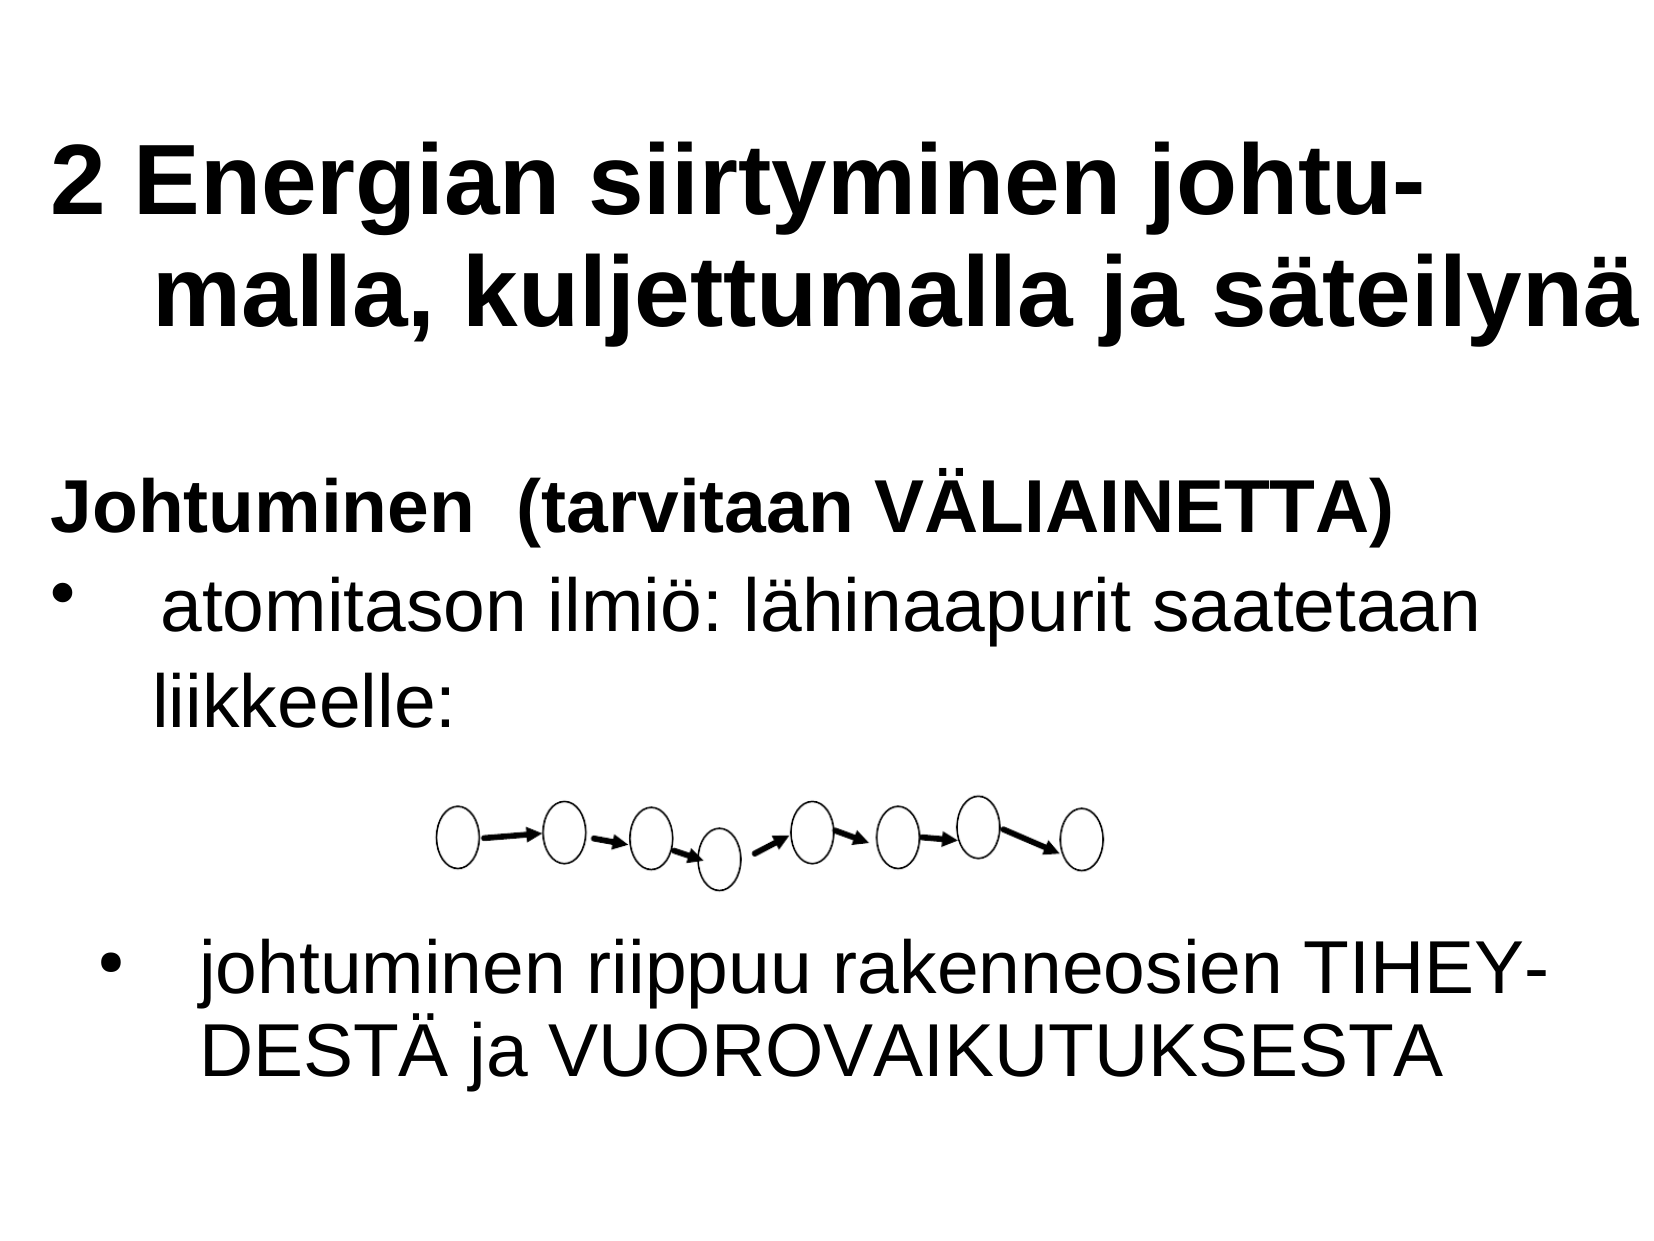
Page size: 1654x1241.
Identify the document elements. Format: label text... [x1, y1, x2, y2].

text_box johtuminen riippuu rakenneosien TIHEY-DESTÄ ja VUOROVAIKUTUKSESTA [82, 826, 1642, 1227]
picture [414, 756, 1123, 826]
text_box 2 Energian siirtyminen johtu-malla, kuljettumalla ja säteilynä Johtuminen (tarvitaan VÄLIAINETTA) atomitason ilmiö: lähinaapurit saatetaan liikkeelle: [35, 118, 1654, 660]
